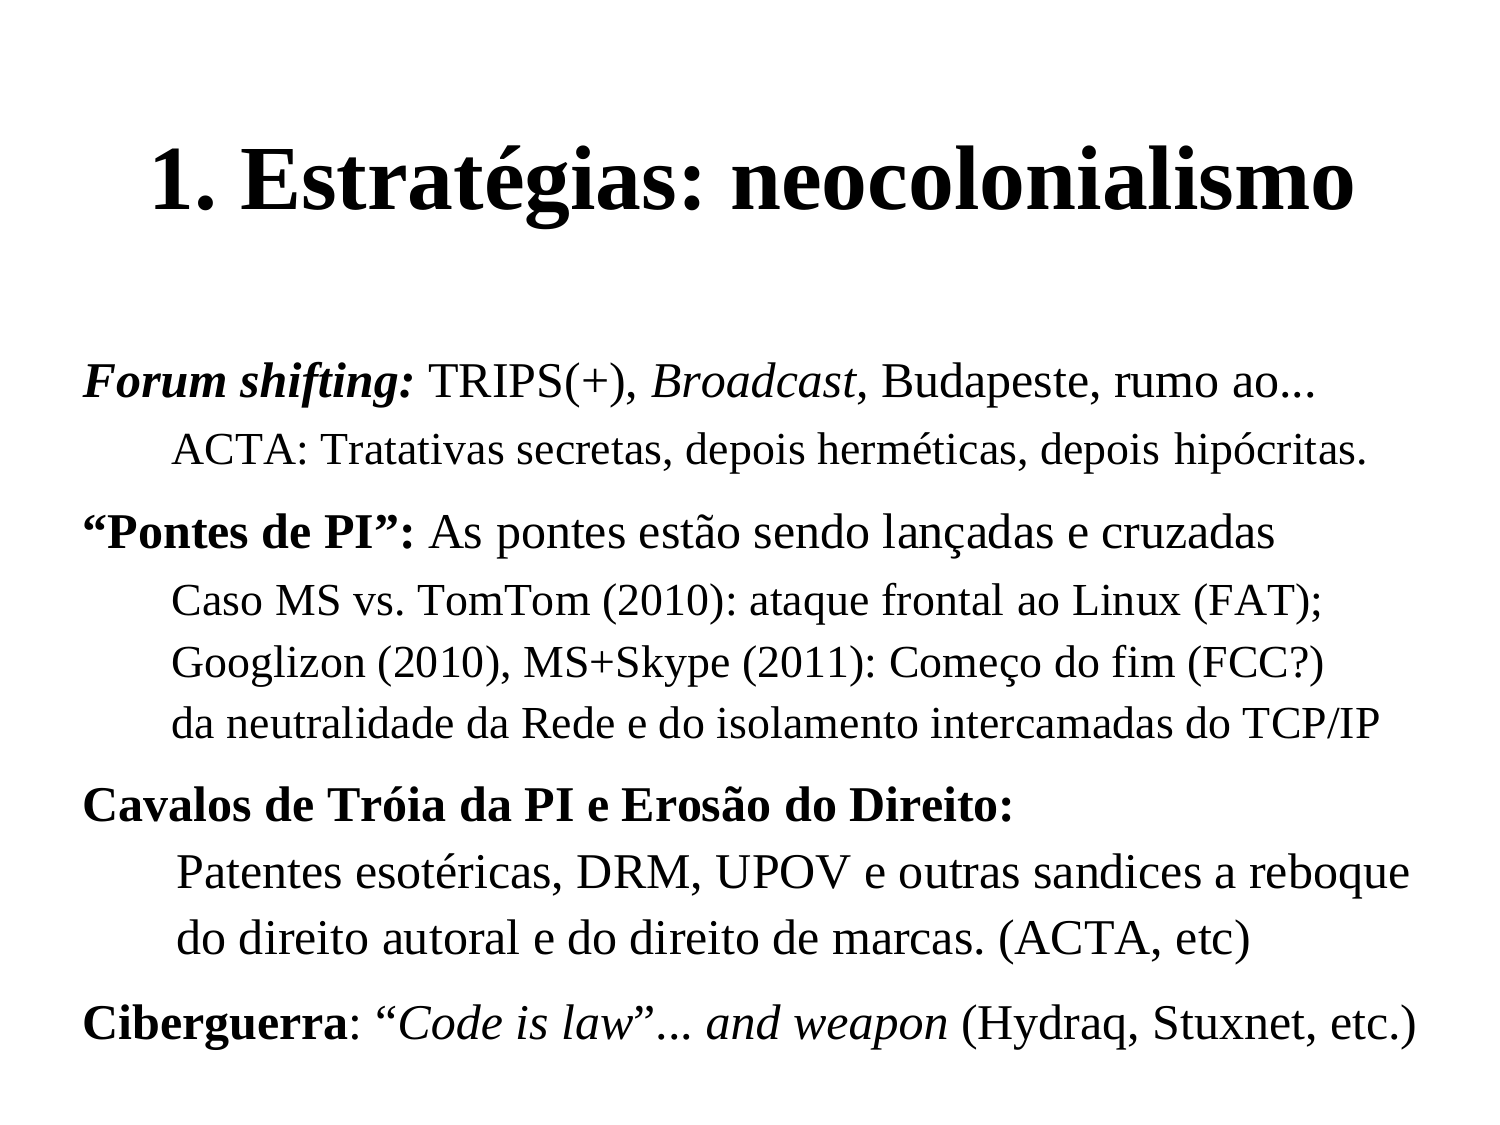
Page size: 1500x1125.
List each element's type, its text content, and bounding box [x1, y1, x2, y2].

text_box Forum shifting: TRIPS(+), Broadcast, Budapeste, rumo ao... ACTA: Tratativas secretas, depois herméticas, depois hipócritas. “Pontes de PI”: As pontes estão sendo lançadas e cruzadas Caso MS vs. TomTom (2010): ataque frontal ao Linux (FAT); Googlizon (2010), MS+Skype (2011): Começo do fim (FCC?) da neutralidade da Rede e do isolamento intercamadas do TCP/IP Cavalos de Tróia da PI e Erosão do Direito: Patentes esotéricas, DRM, UPOV e outras sandices a reboque do direito autoral e do direito de marcas. (ACTA, etc) Ciberguerra: “Code is law”... and weapon (Hydraq, Stuxnet, etc.) [67, 334, 1474, 1058]
title 1. Estratégias: neocolonialismo [51, 52, 1456, 307]
